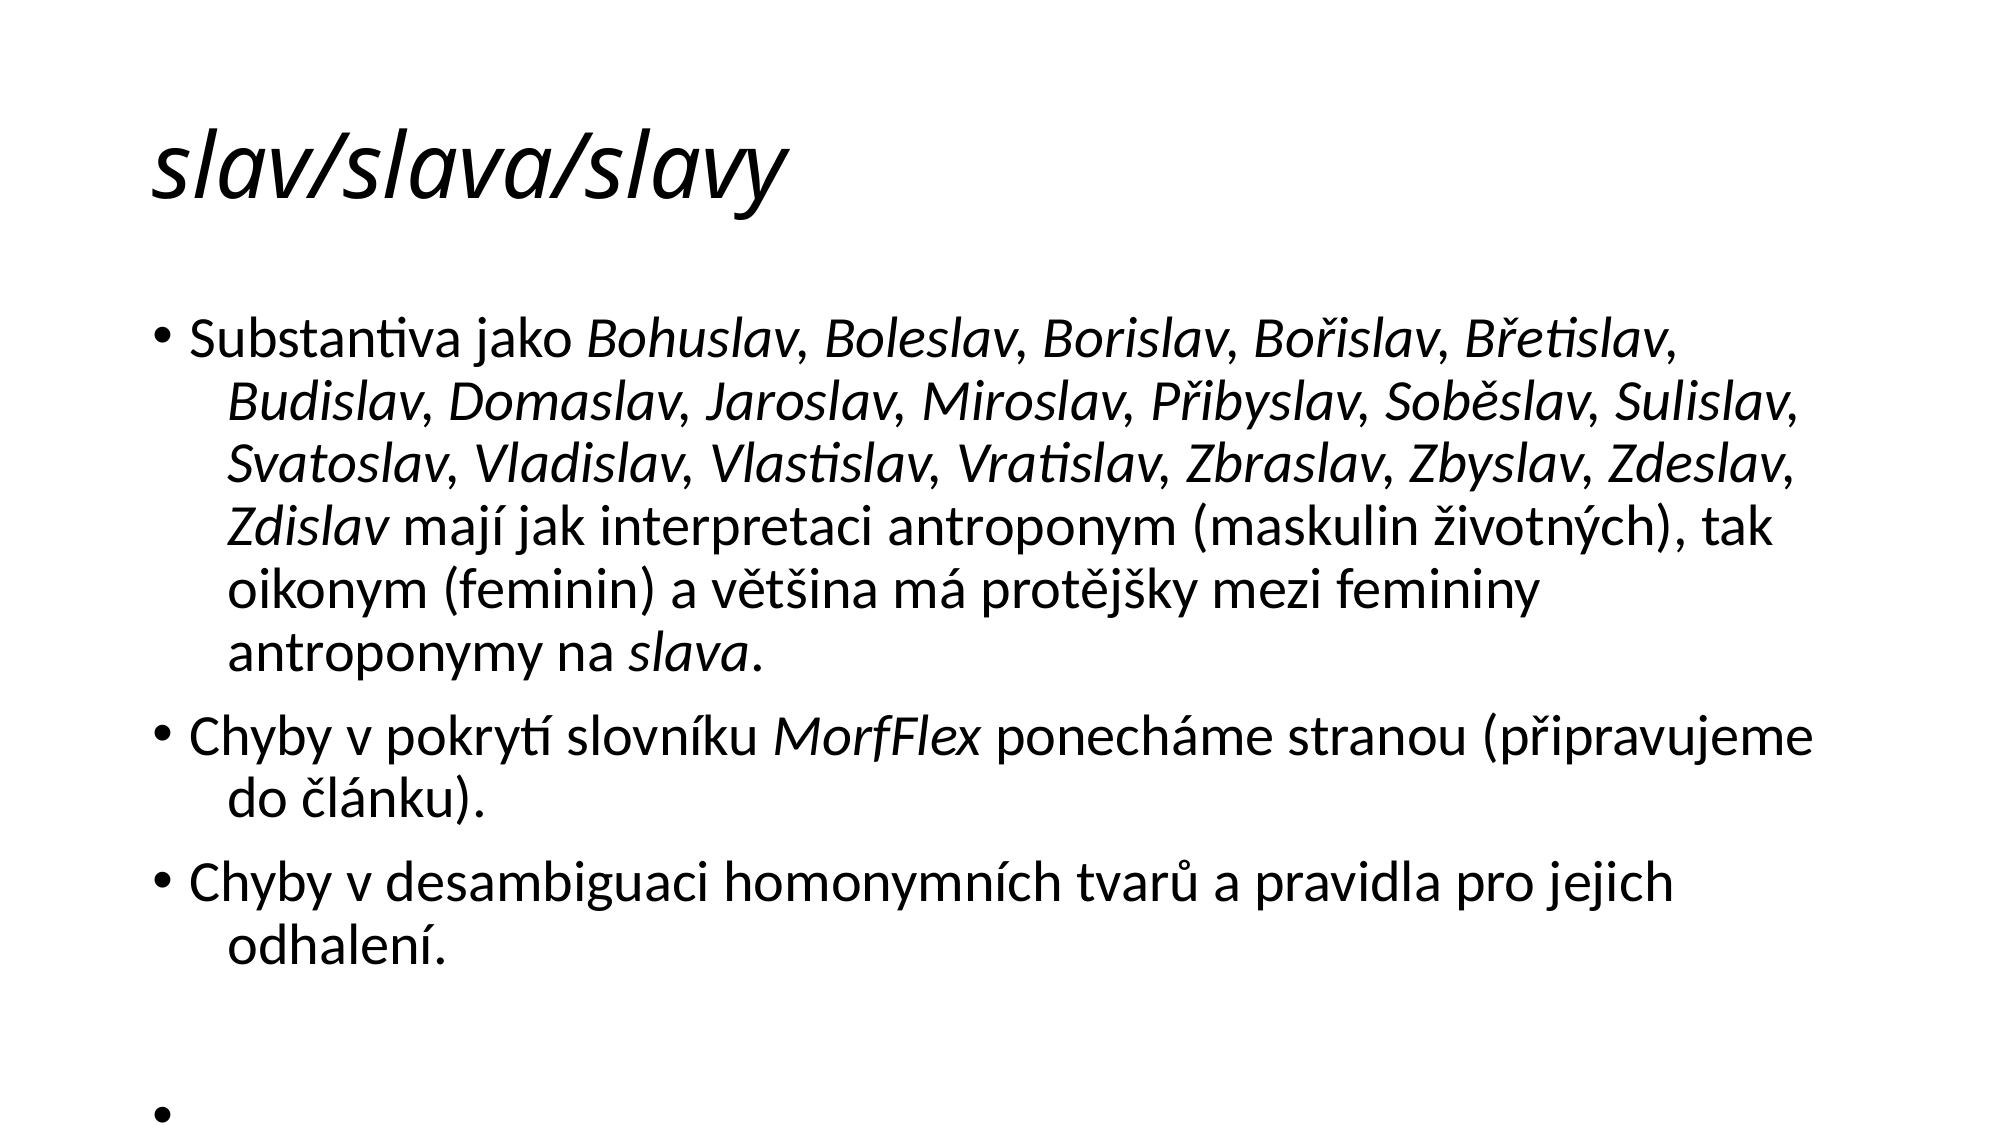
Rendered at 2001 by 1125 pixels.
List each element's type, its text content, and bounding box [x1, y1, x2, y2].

list Substantiva jako Bohuslav, Boleslav, Borislav, Bořislav, Břetislav, Budislav, Domaslav, Jaroslav, Miroslav, Přibyslav, Soběslav, Sulislav, Svatoslav, Vladislav, Vlastislav, Vratislav, Zbraslav, Zbyslav, Zdeslav, Zdislav mají jak interpretaci antroponym (maskulin životných), tak oikonym (feminin) a většina má protějšky mezi femininy antroponymy na slava. Chyby v pokrytí slovníku MorfFlex ponecháme stranou (připravujeme do článku). Chyby v desambiguaci homonymních tvarů a pravidla pro jejich odhalení. [137, 299, 1863, 1014]
title slav/slava/slavy [137, 59, 1863, 278]
